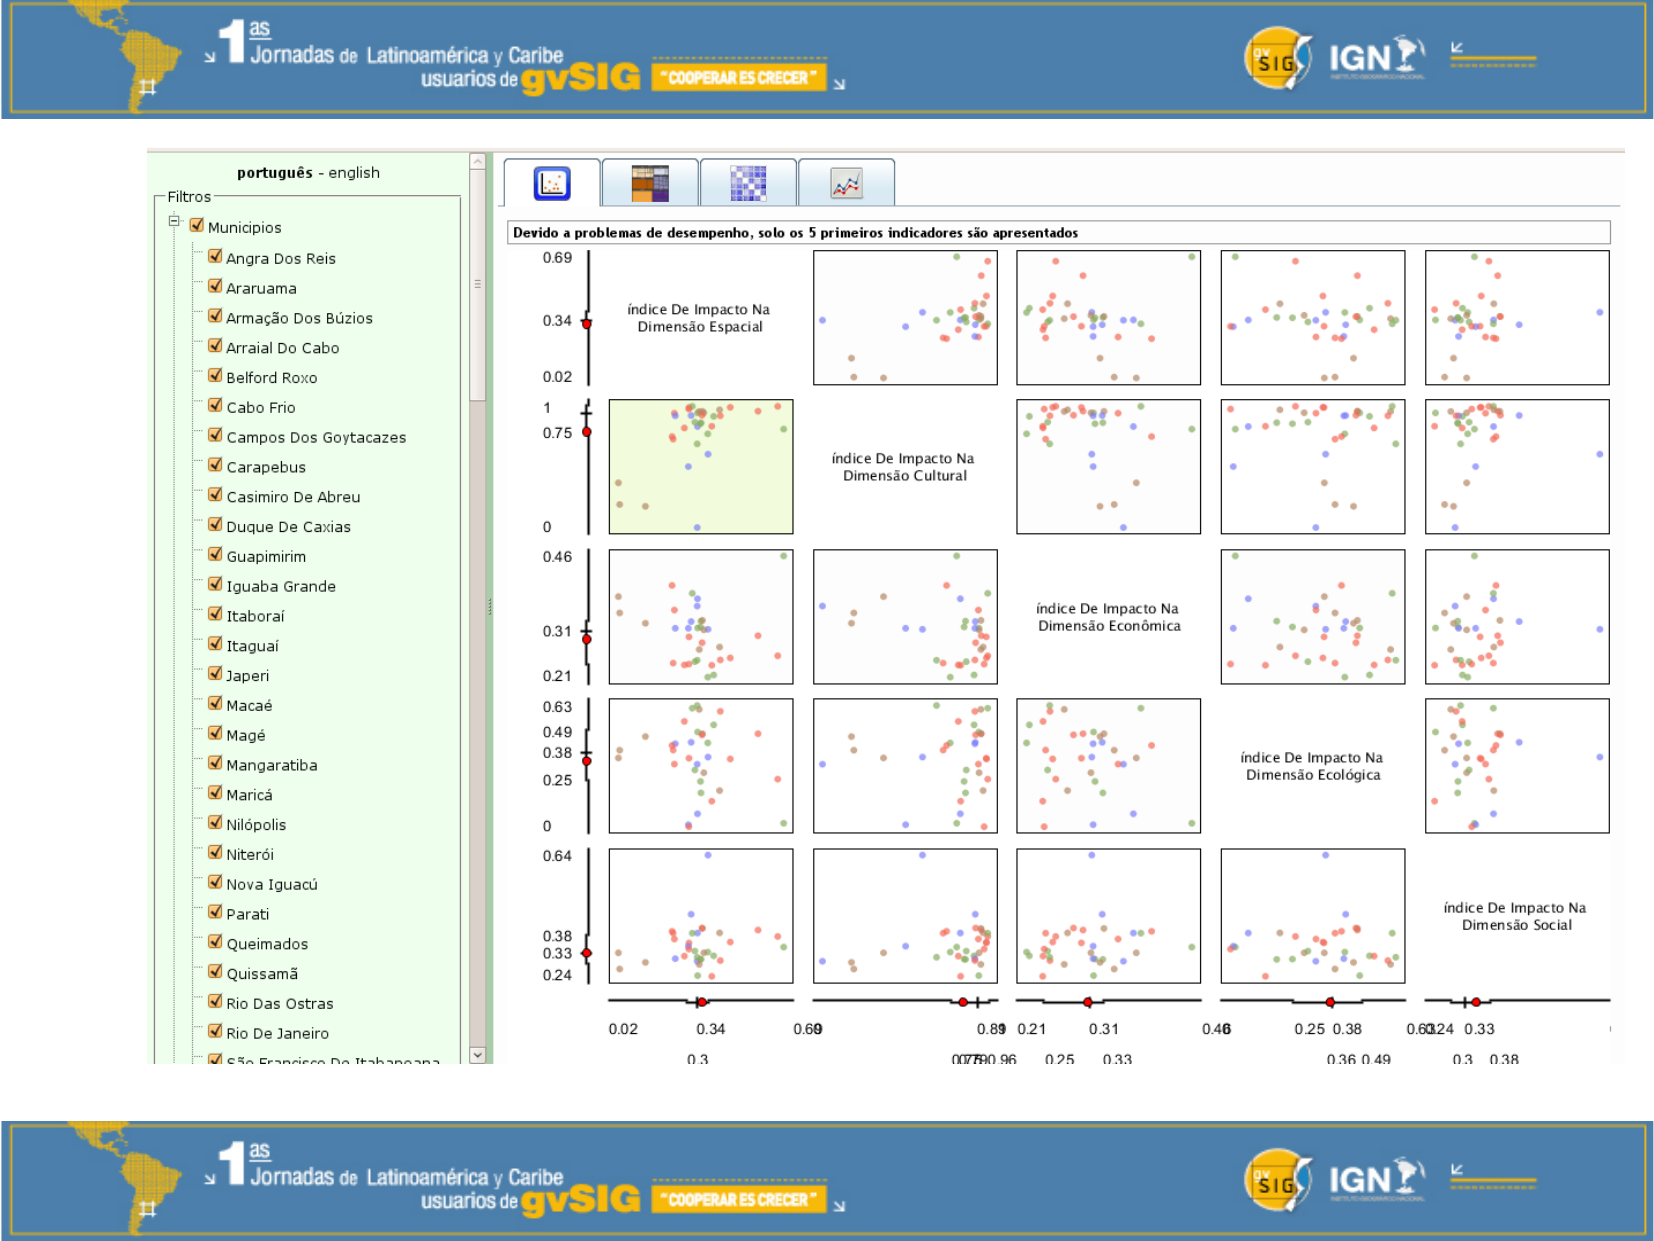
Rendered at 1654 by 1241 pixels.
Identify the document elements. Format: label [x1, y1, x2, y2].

picture [0, 0, 1654, 119]
picture [147, 147, 1625, 1064]
picture [0, 1121, 1654, 1241]
